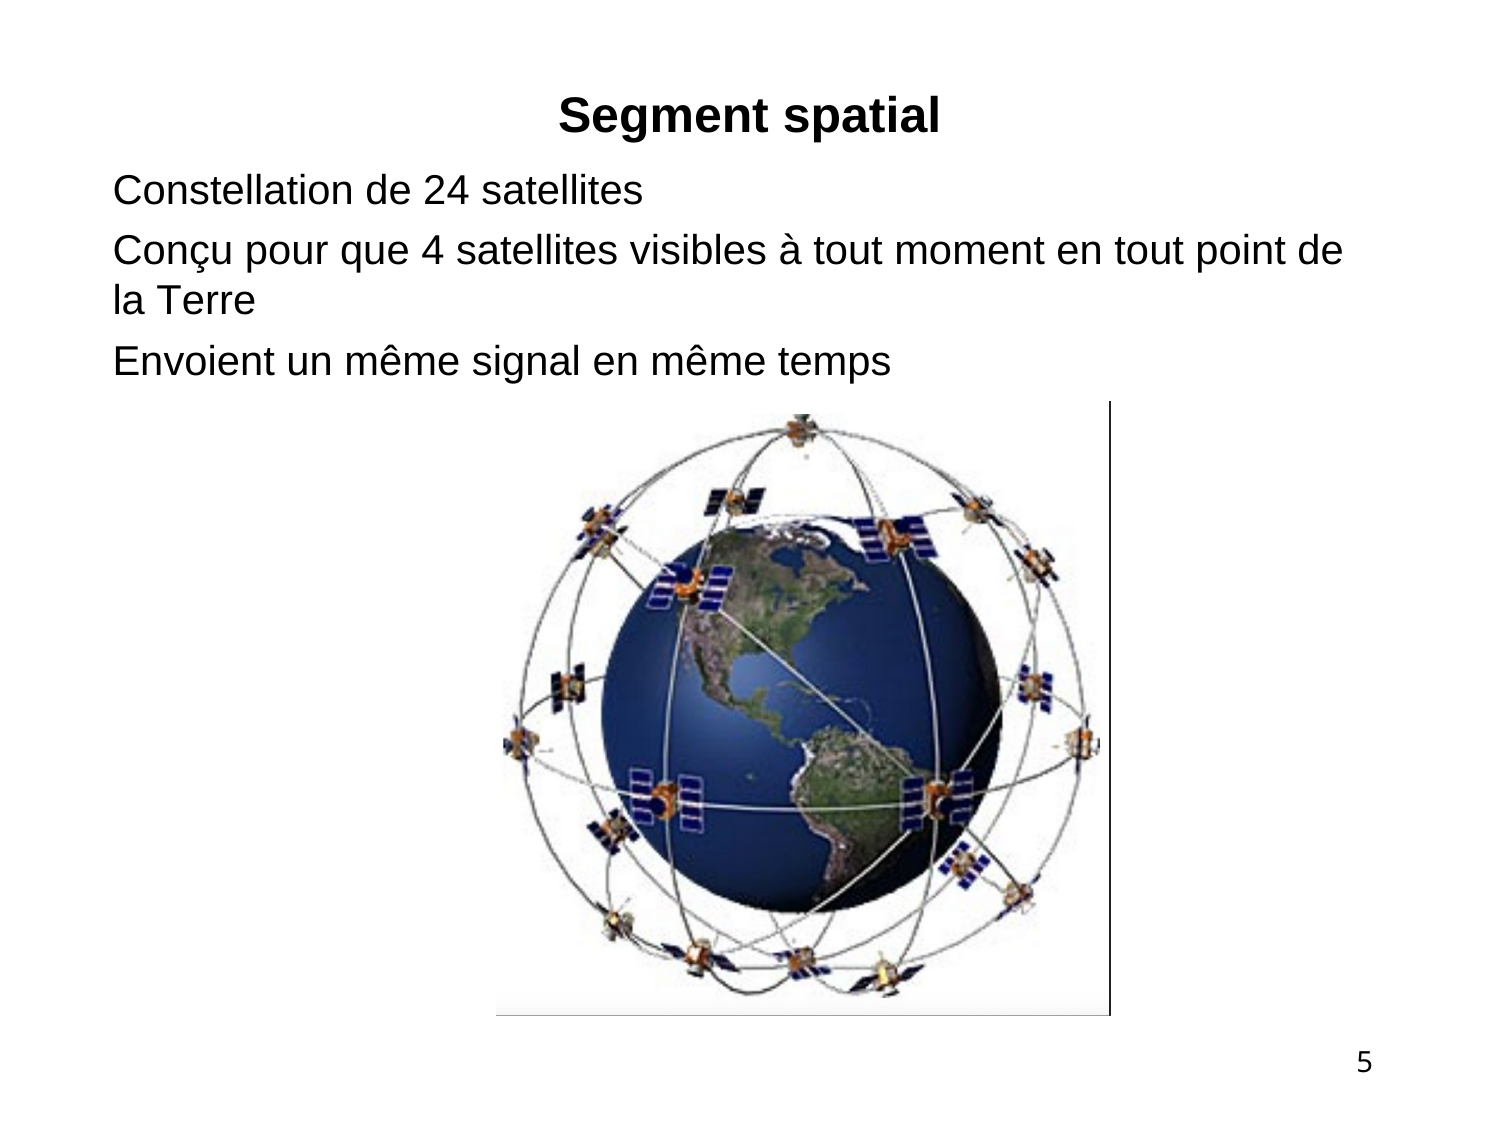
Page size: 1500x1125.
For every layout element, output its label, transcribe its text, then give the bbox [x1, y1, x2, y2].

title Segment spatial [112, 68, 1388, 156]
picture [496, 401, 1111, 1016]
subtitle Constellation de 24 satellites Conçu pour que 4 satellites visibles à tout moment en tout point de la Terre Envoient un même signal en même temps [112, 162, 1388, 815]
text_box <numéro> [1341, 1036, 1500, 1111]
